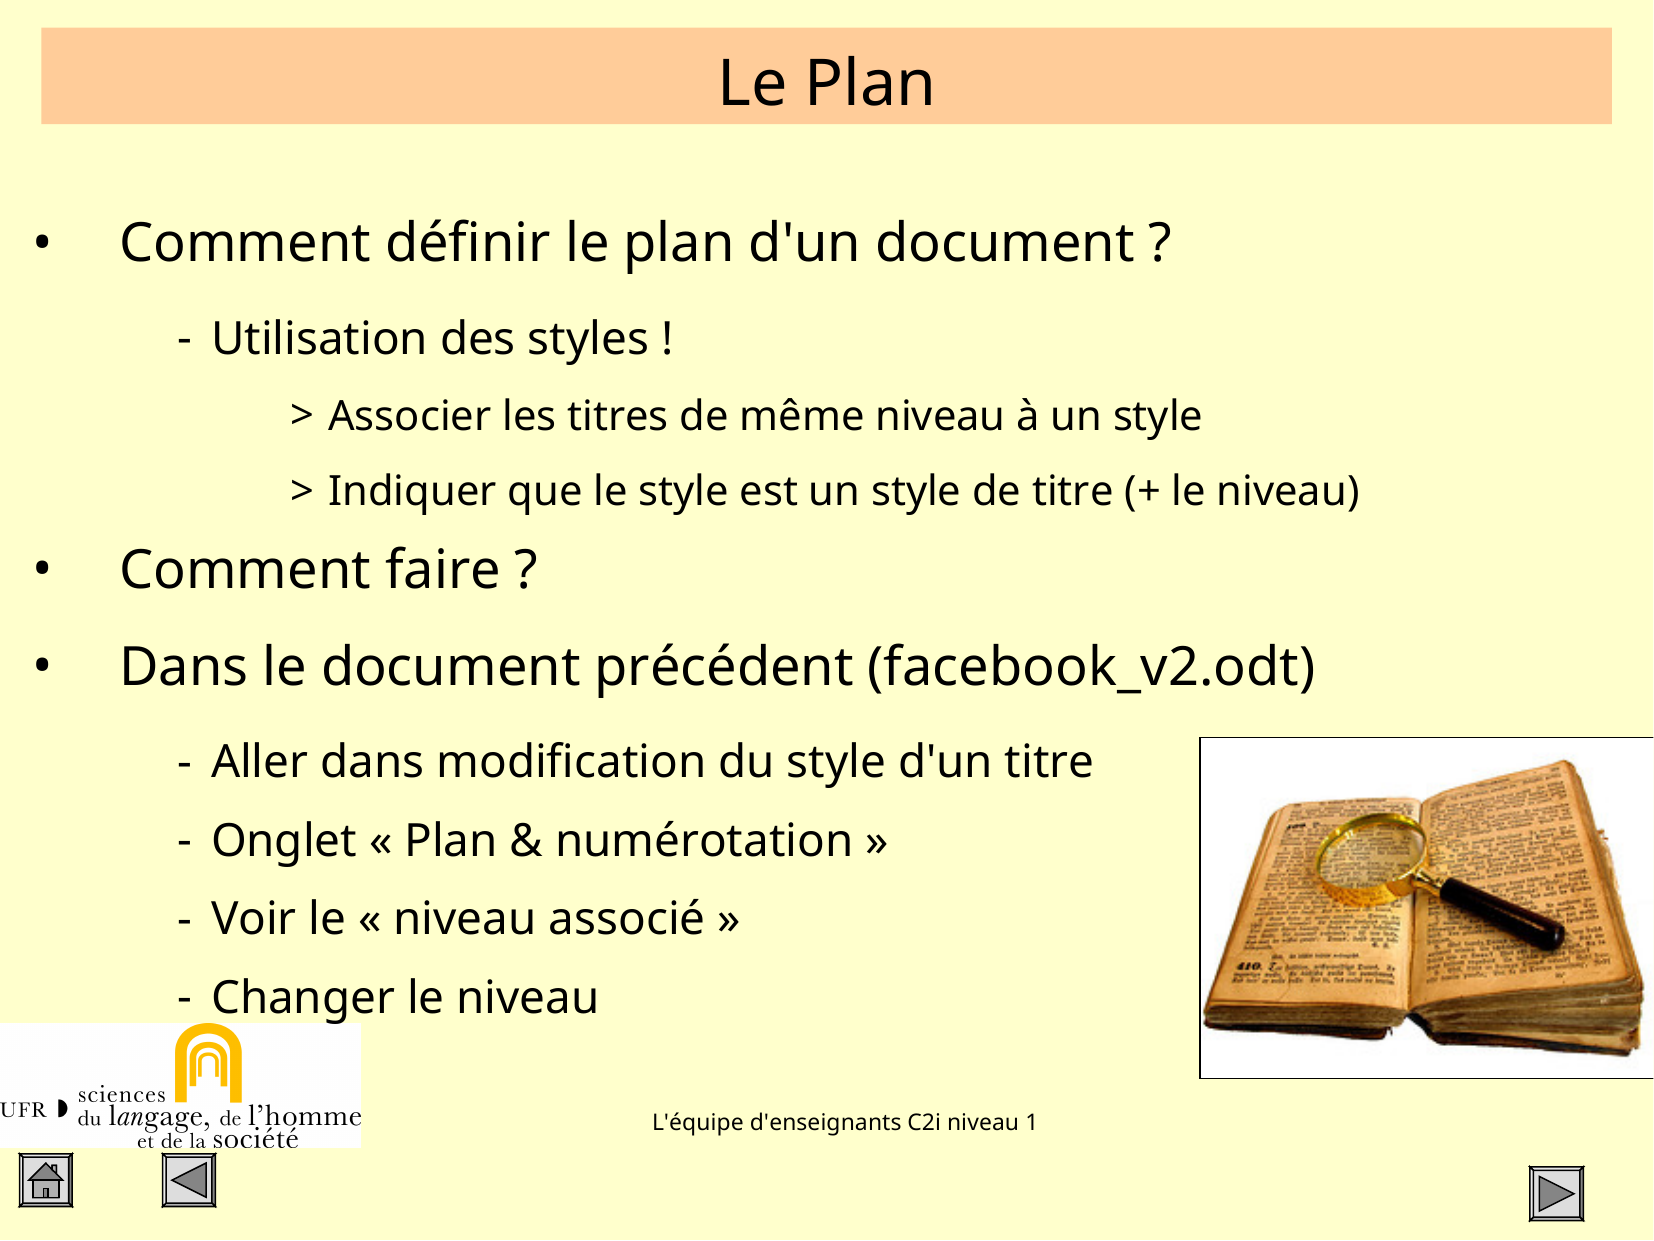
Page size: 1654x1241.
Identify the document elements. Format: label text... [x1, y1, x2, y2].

picture [0, 1023, 361, 1148]
list Comment définir le plan d'un document ? Utilisation des styles ! Associer les titres de même niveau à un style Indiquer que le style est un style de titre (+ le niveau) Comment faire ? Dans le document précédent (facebook_v2.odt) Aller dans modification du style d'un titre Onglet « Plan & numérotation » Voir le « niveau associé » Changer le niveau [32, 206, 1609, 1097]
picture [1200, 738, 1654, 1078]
title Le Plan [41, 27, 1612, 125]
